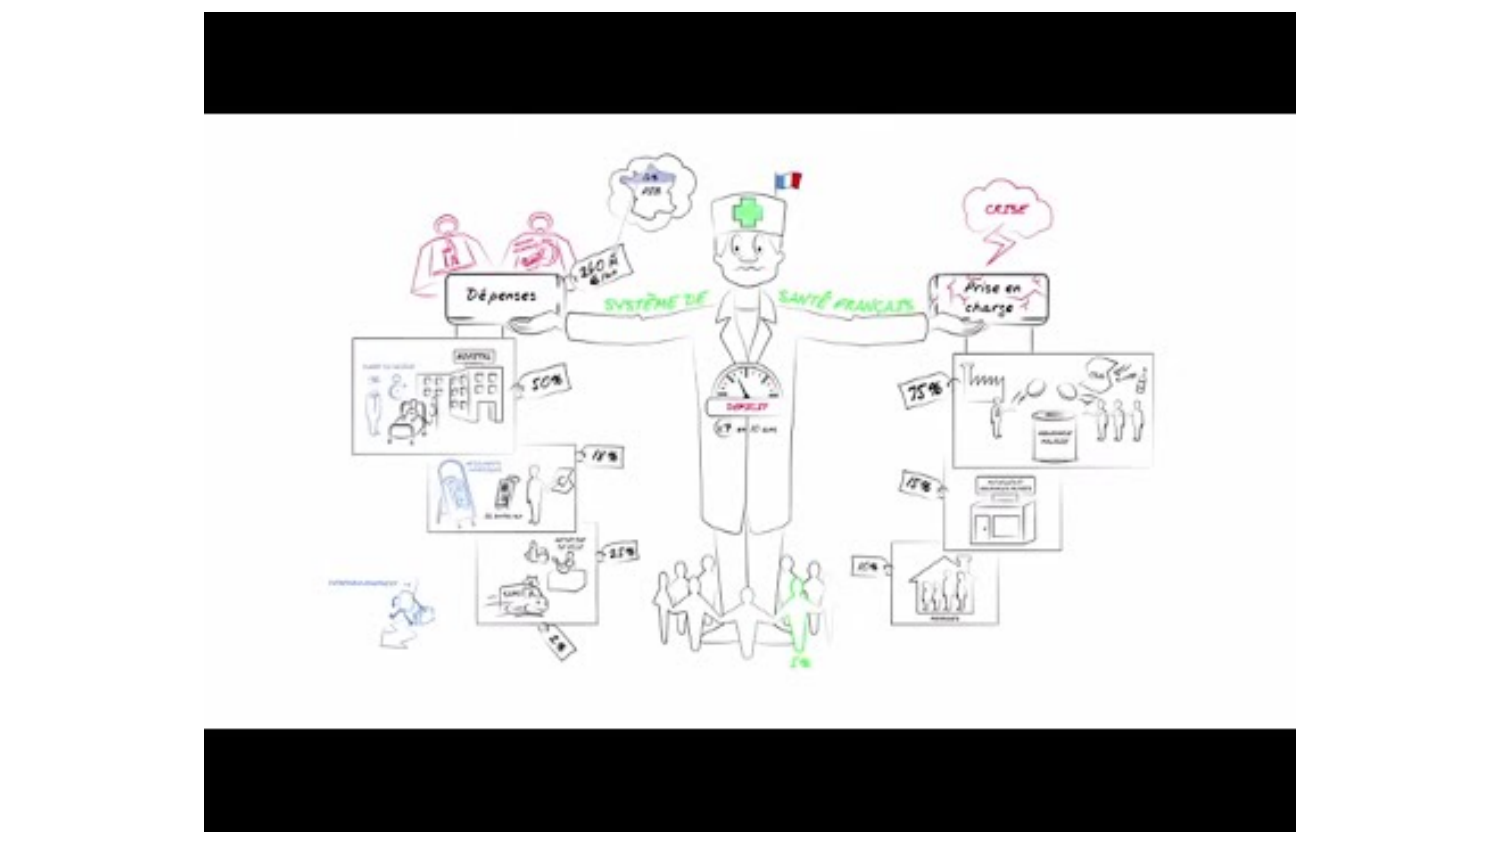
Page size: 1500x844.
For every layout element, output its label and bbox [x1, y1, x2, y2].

picture [204, 12, 1296, 832]
